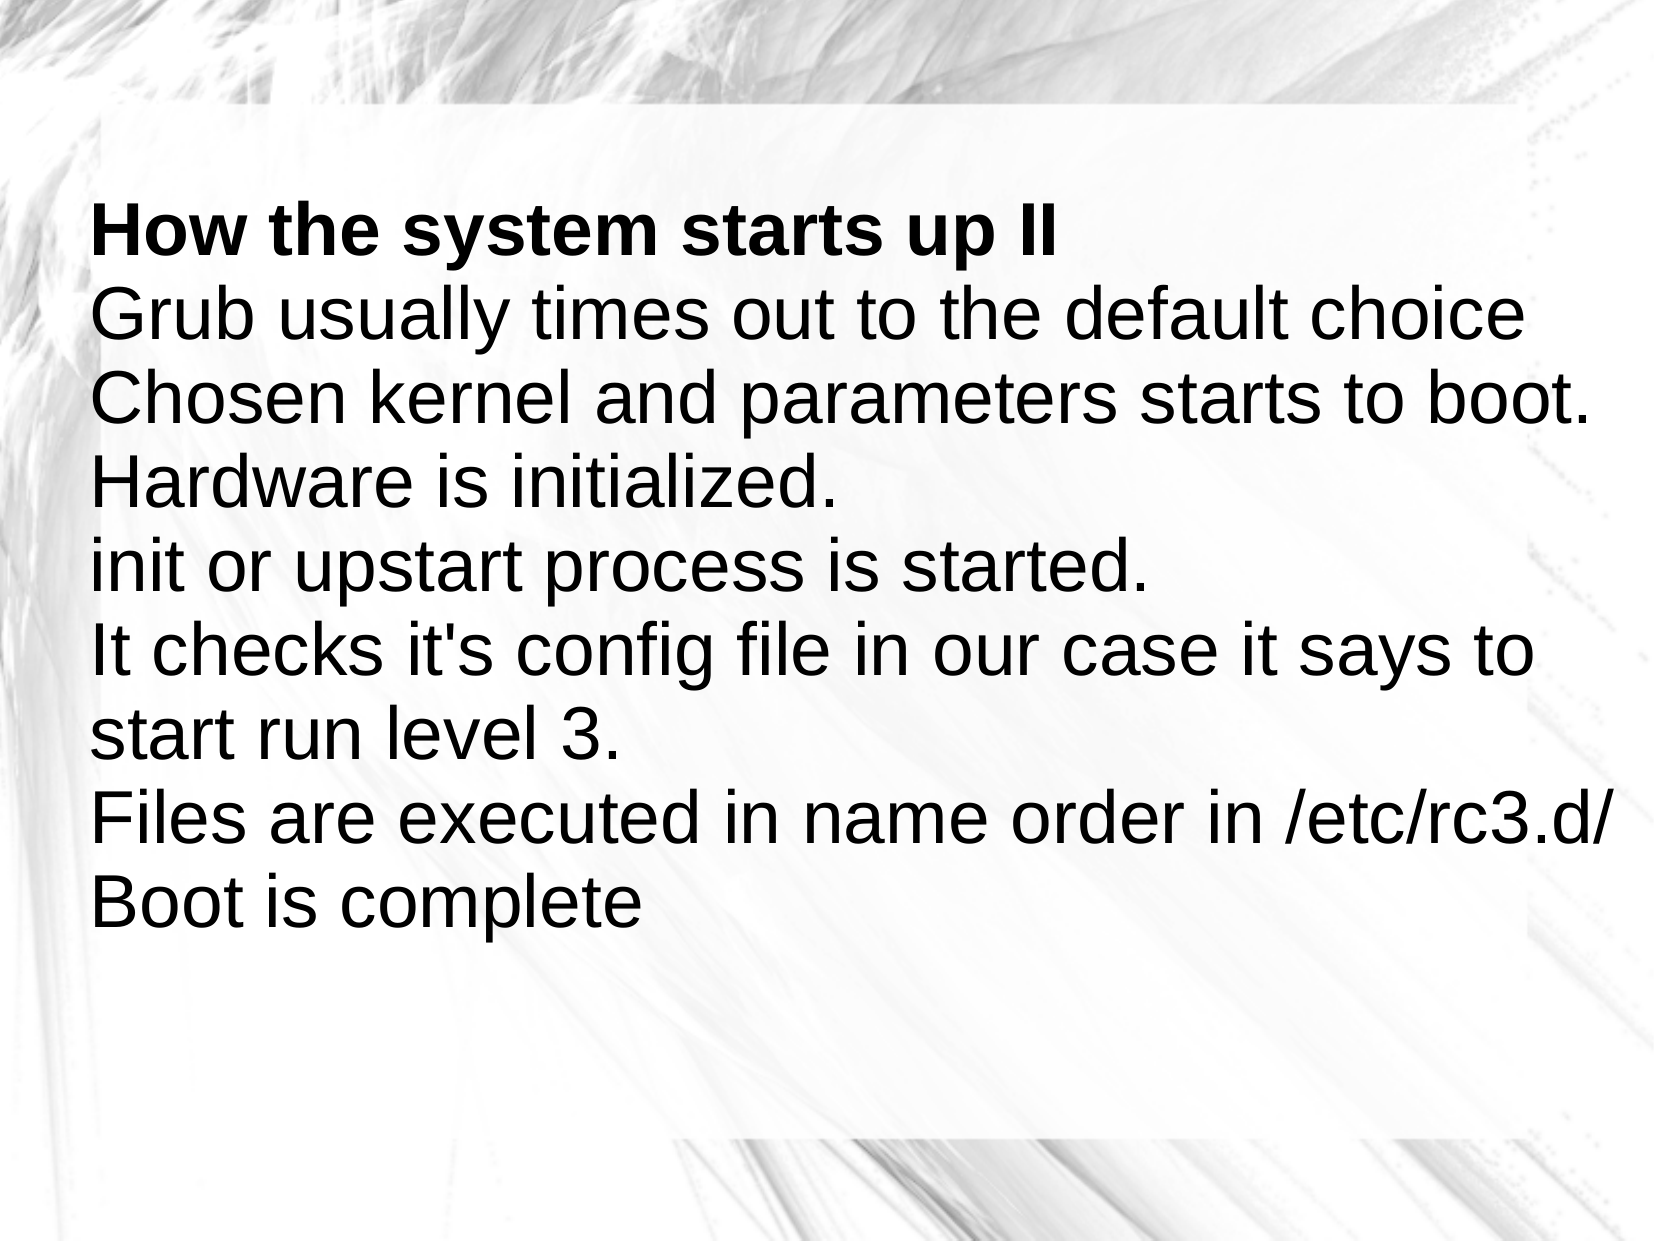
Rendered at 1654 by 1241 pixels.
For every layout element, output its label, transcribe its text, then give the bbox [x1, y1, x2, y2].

text_box How the system starts up II Grub usually times out to the default choice Chosen kernel and parameters starts to boot. Hardware is initialized. init or upstart process is started. It checks it's config file in our case it says to start run level 3. Files are executed in name order in /etc/rc3.d/ Boot is complete [75, 180, 1654, 976]
picture [0, 0, 1654, 1241]
